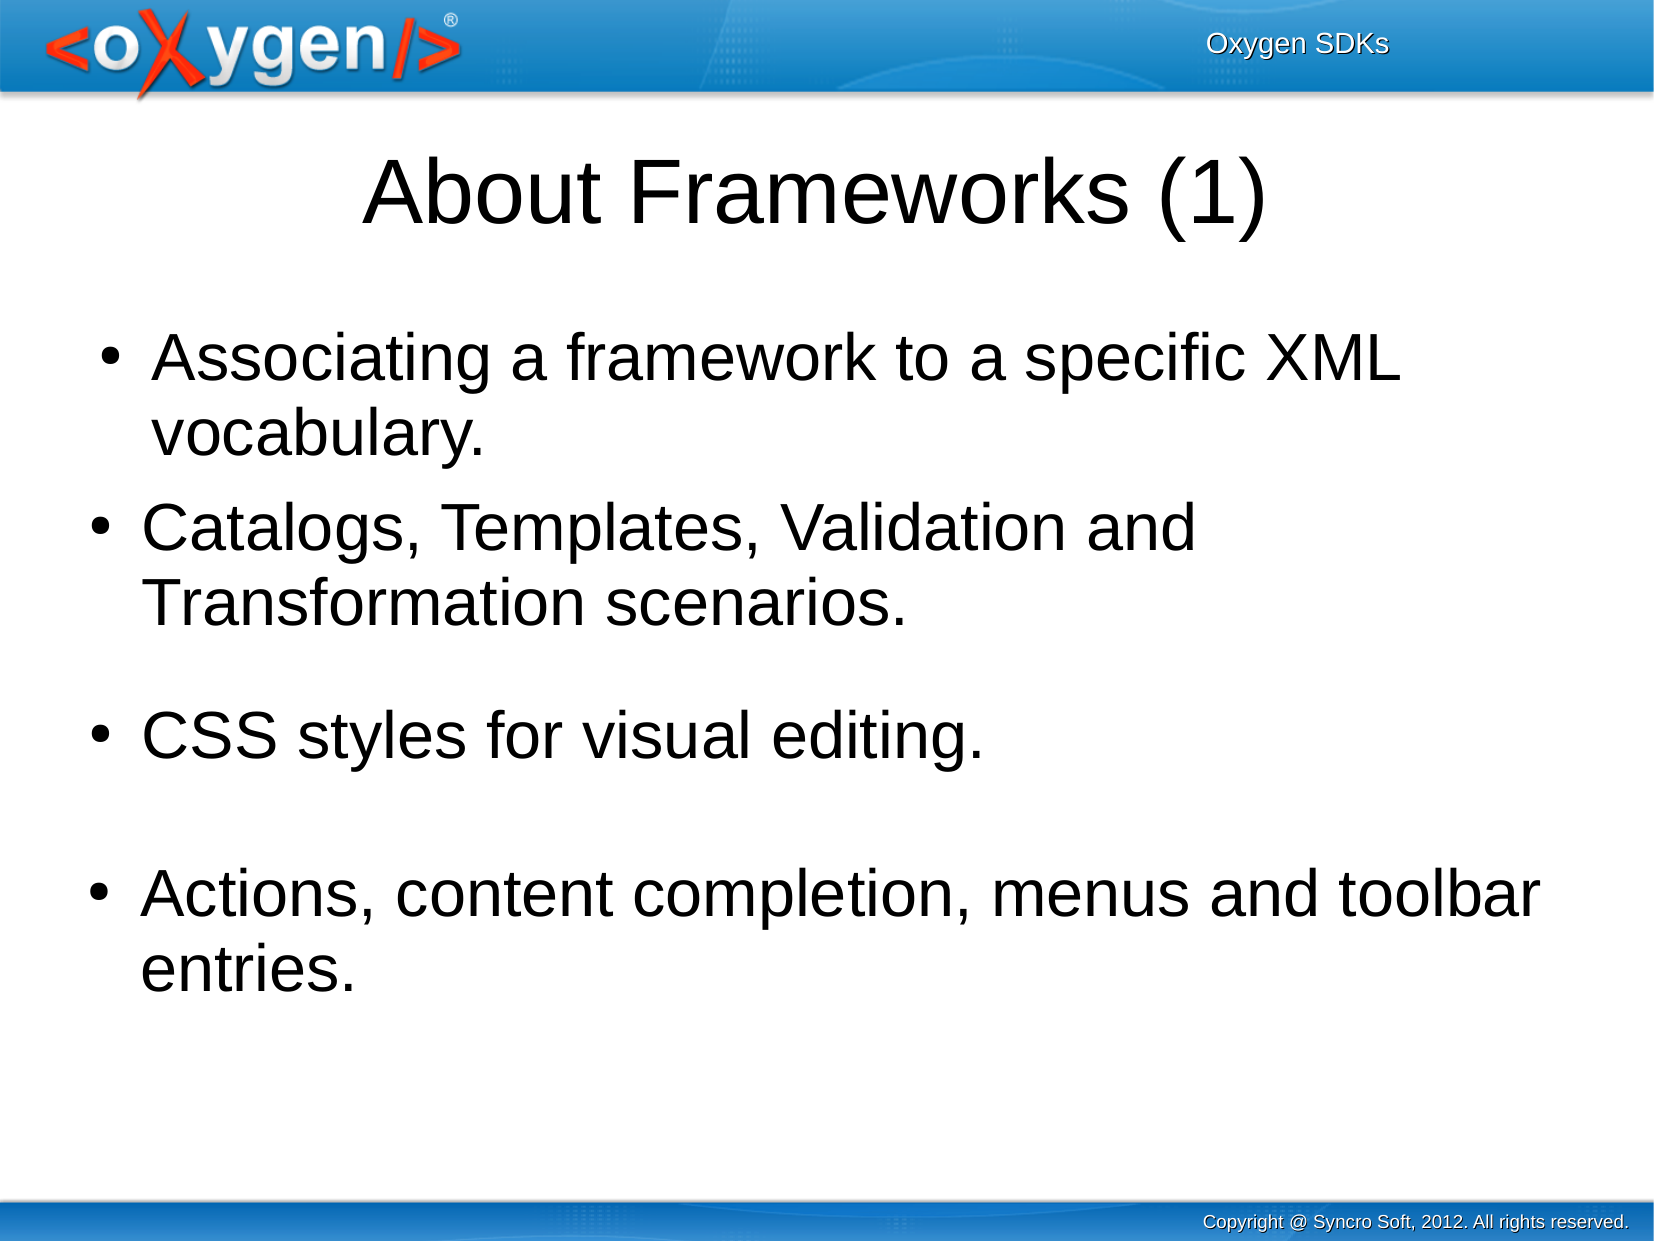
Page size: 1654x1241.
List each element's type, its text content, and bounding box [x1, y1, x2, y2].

list Actions, content completion, menus and toolbar entries. [69, 856, 1547, 1007]
list CSS styles for visual editing. [70, 698, 1548, 783]
picture [0, 0, 1654, 109]
list Associating a framework to a specific XML vocabulary. [80, 319, 1558, 470]
picture [0, 1195, 1654, 1241]
list Catalogs, Templates, Validation and Transformation scenarios. [70, 490, 1548, 640]
title About Frameworks (1) [82, 78, 1550, 304]
